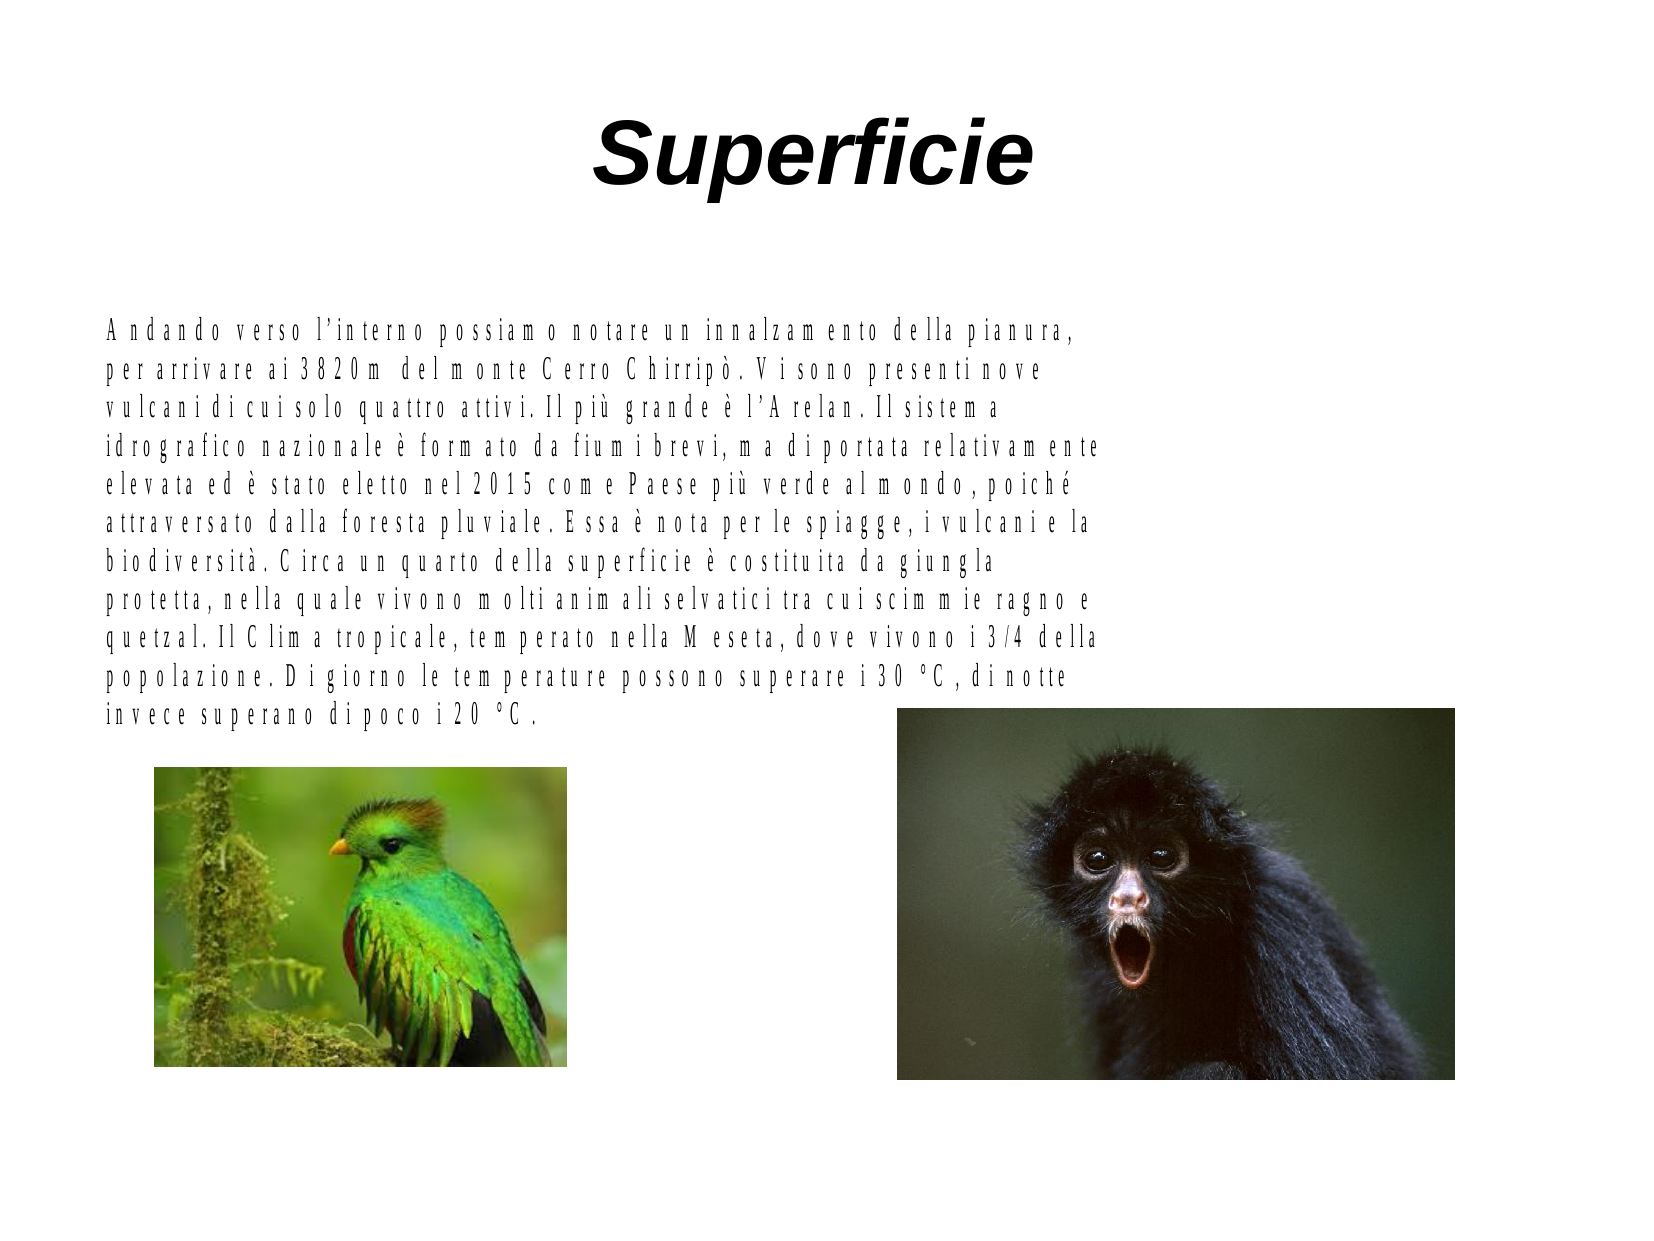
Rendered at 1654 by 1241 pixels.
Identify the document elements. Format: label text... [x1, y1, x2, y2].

picture [154, 767, 567, 1067]
title Superficie [82, 49, 1571, 257]
picture [106, 310, 1455, 1080]
